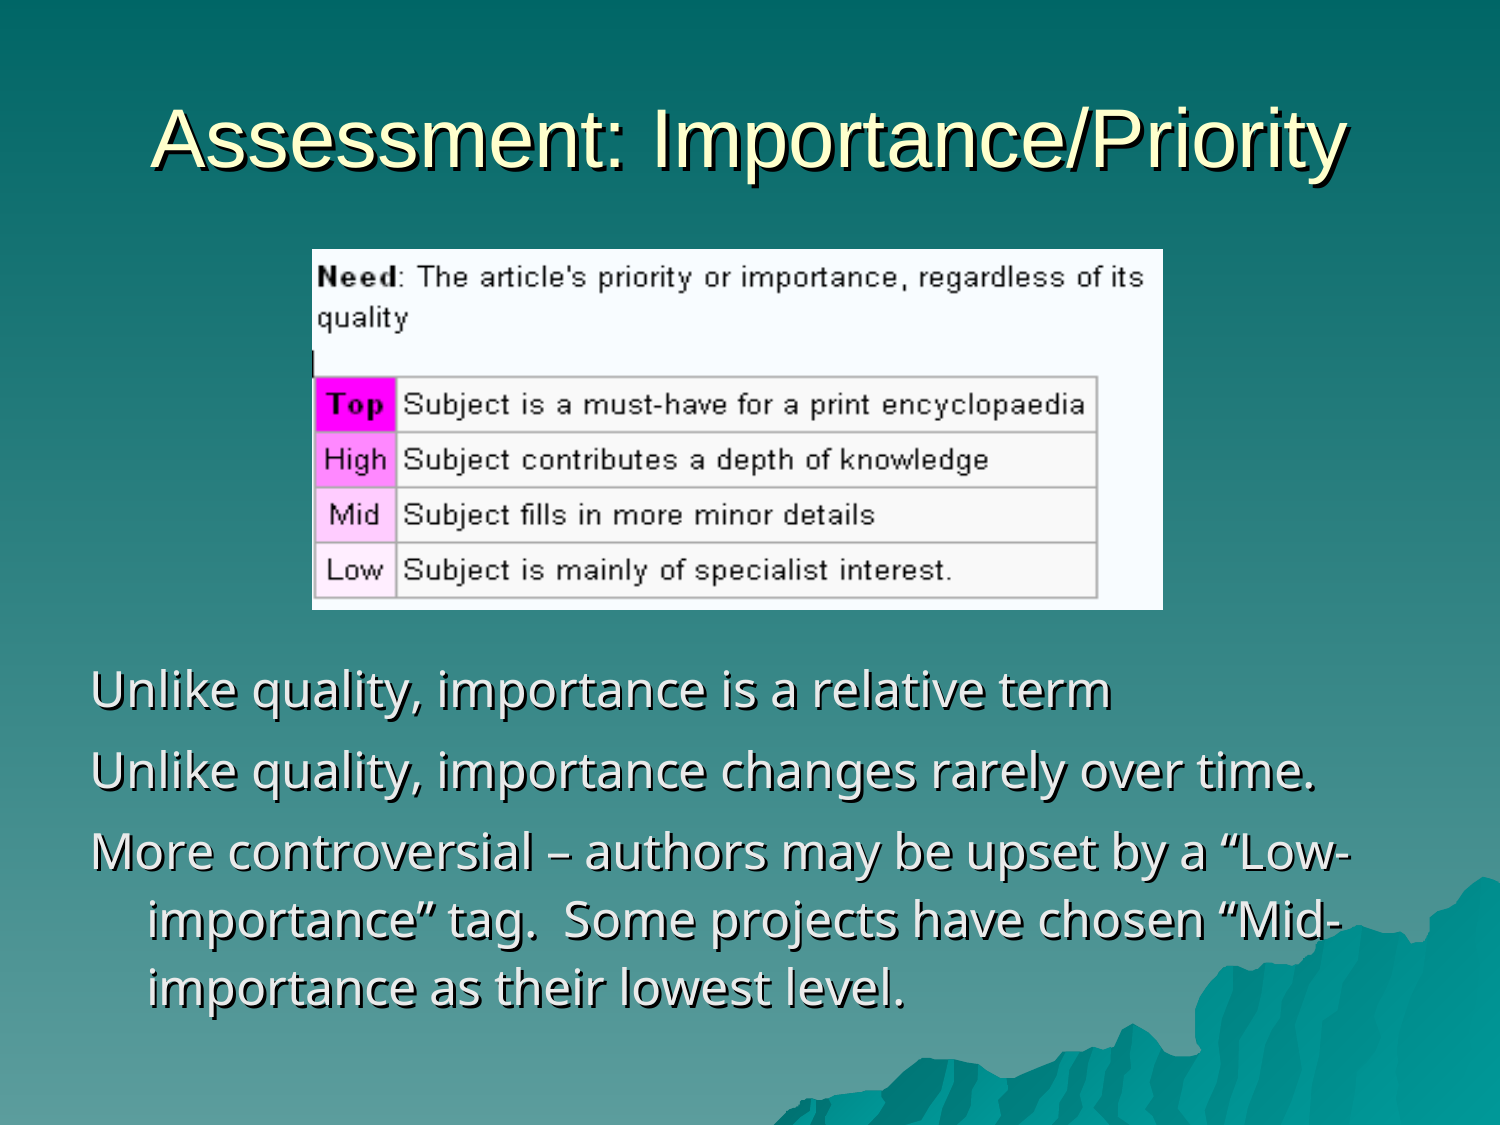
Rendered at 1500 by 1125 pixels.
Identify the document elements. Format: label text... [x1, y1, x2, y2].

title Assessment: Importance/Priority [75, 45, 1426, 233]
list Unlike quality, importance is a relative term Unlike quality, importance changes rarely over time. More controversial – authors may be upset by a “Low-importance” tag. Some projects have chosen “Mid-importance as their lowest level. [75, 646, 1426, 1125]
picture [312, 249, 1163, 610]
